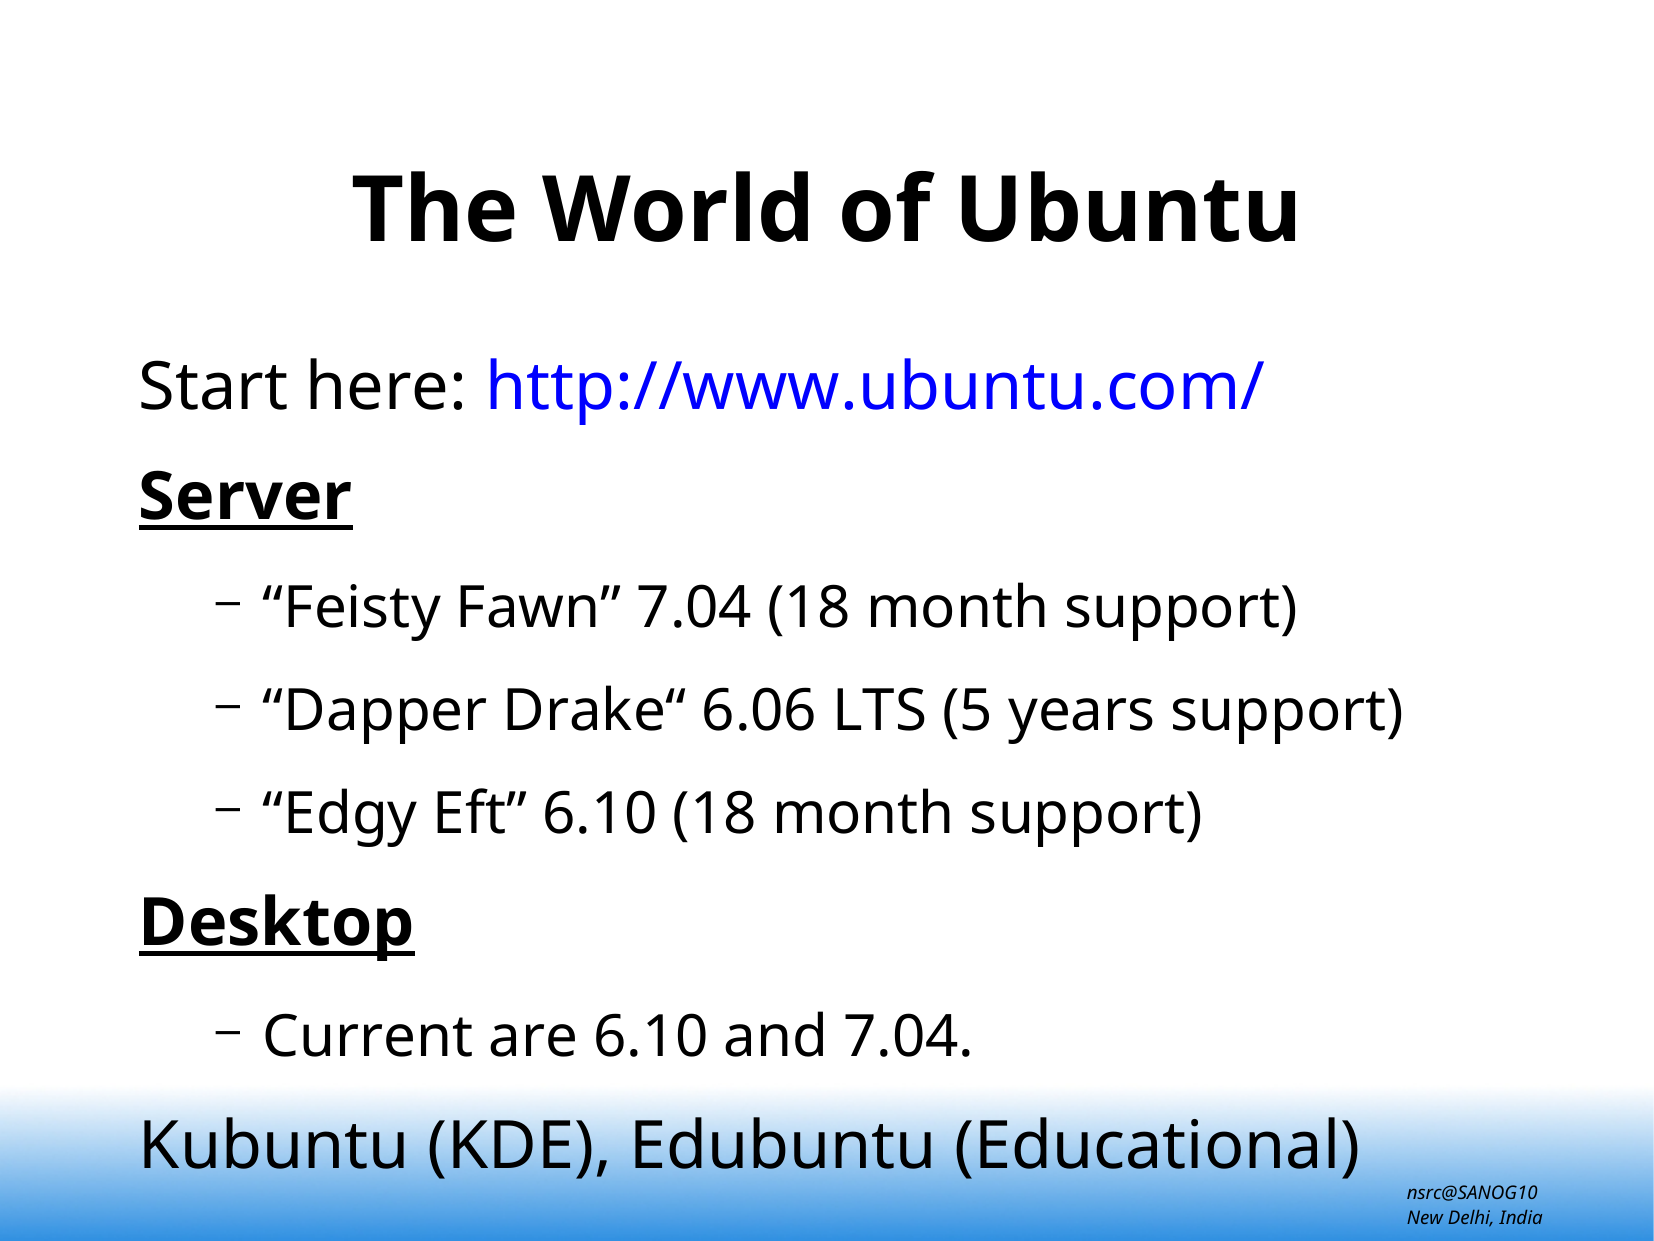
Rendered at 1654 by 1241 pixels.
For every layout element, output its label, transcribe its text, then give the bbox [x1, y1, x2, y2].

title The World of Ubuntu [121, 102, 1534, 310]
picture [761, 1159, 777, 1164]
picture [274, 1159, 290, 1164]
picture [500, 1159, 520, 1163]
picture [801, 1159, 817, 1164]
picture [1134, 1159, 1150, 1164]
picture [907, 1159, 923, 1164]
picture [1294, 1159, 1310, 1164]
picture [719, 1159, 735, 1164]
picture [1023, 1159, 1039, 1164]
picture [234, 1159, 250, 1164]
picture [380, 1159, 396, 1164]
list Start here: http://www.ubuntu.com/ Server “Feisty Fawn” 7.04 (18 month support) “Dapper Drake“ 6.06 LTS (5 years support) “Edgy Eft” 6.10 (18 month support) Desktop Current are 6.10 and 7.04. Kubuntu (KDE), Edubuntu (Educational) [121, 344, 1534, 1159]
picture [1216, 1159, 1232, 1164]
picture [192, 1159, 208, 1164]
picture [0, 1083, 1654, 1241]
picture [678, 1159, 694, 1164]
picture [1064, 1159, 1080, 1164]
